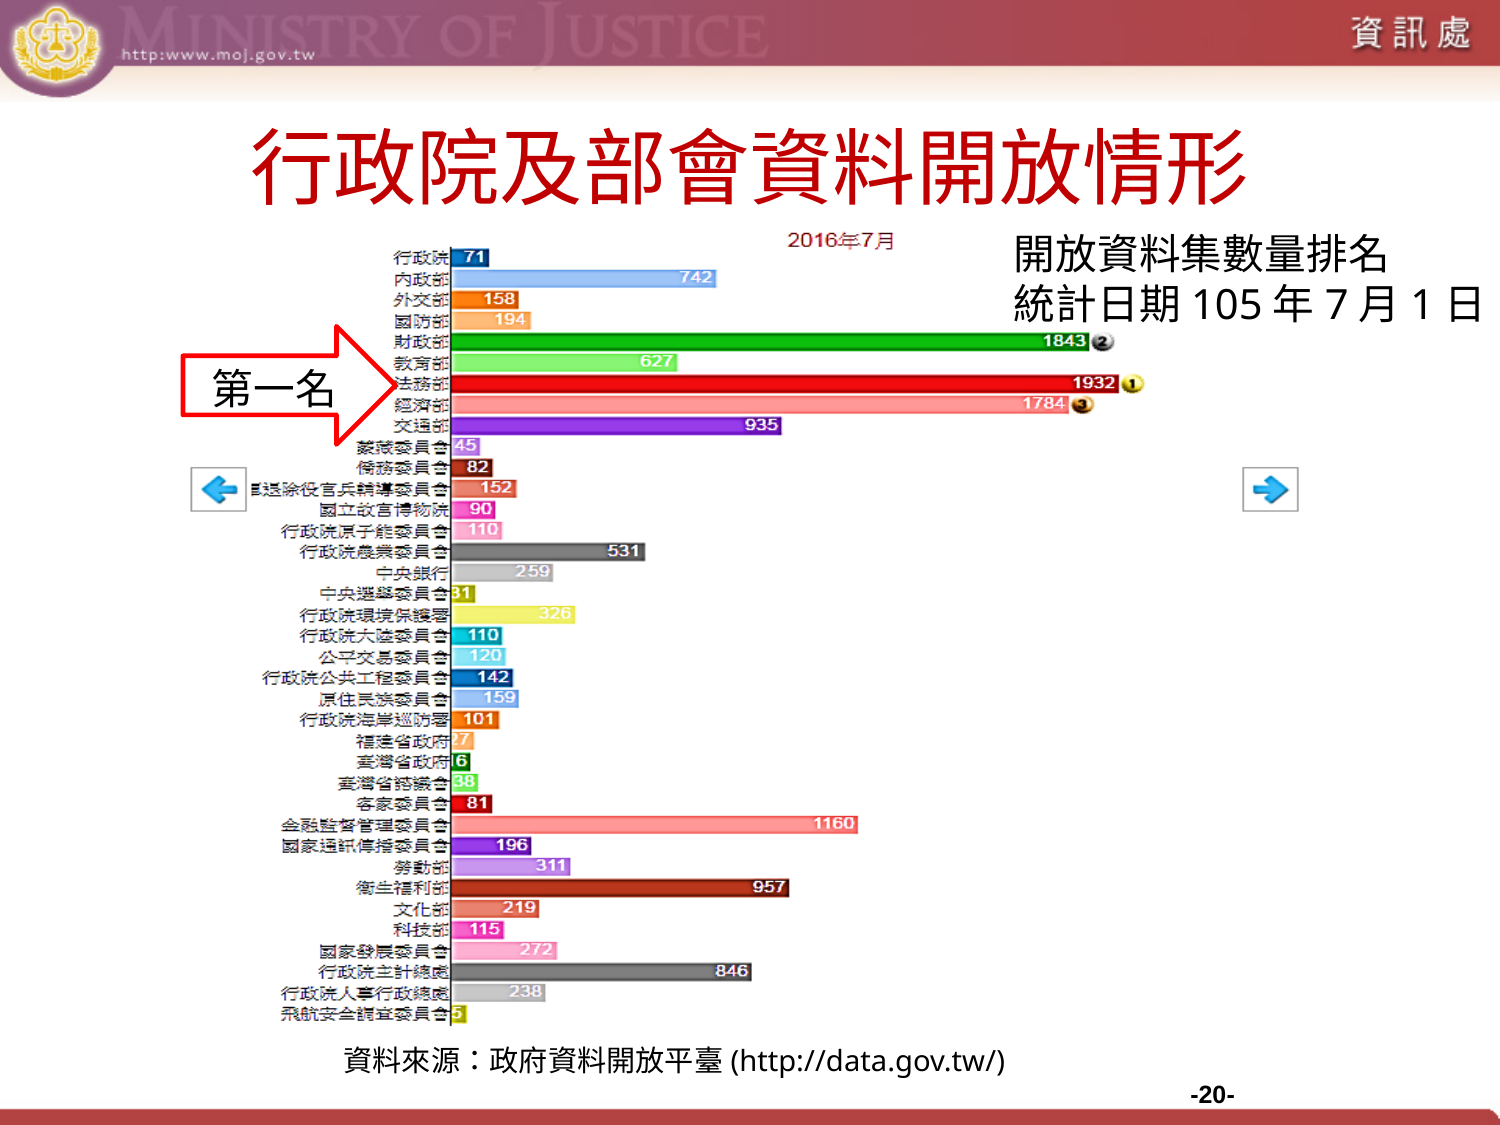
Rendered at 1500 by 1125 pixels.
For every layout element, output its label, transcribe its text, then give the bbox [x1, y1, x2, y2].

text_box 開放資料集數量排名 統計日期105年7月1日 [999, 219, 1447, 337]
picture [183, 240, 1313, 1036]
title 行政院及部會資料開放情形 [112, 90, 1388, 240]
text_box -20- [1175, 1070, 1488, 1109]
text_box 資料來源：政府資料開放平臺(http://data.gov.tw/) [328, 1035, 1022, 1086]
text_box 第一名 [182, 326, 396, 445]
